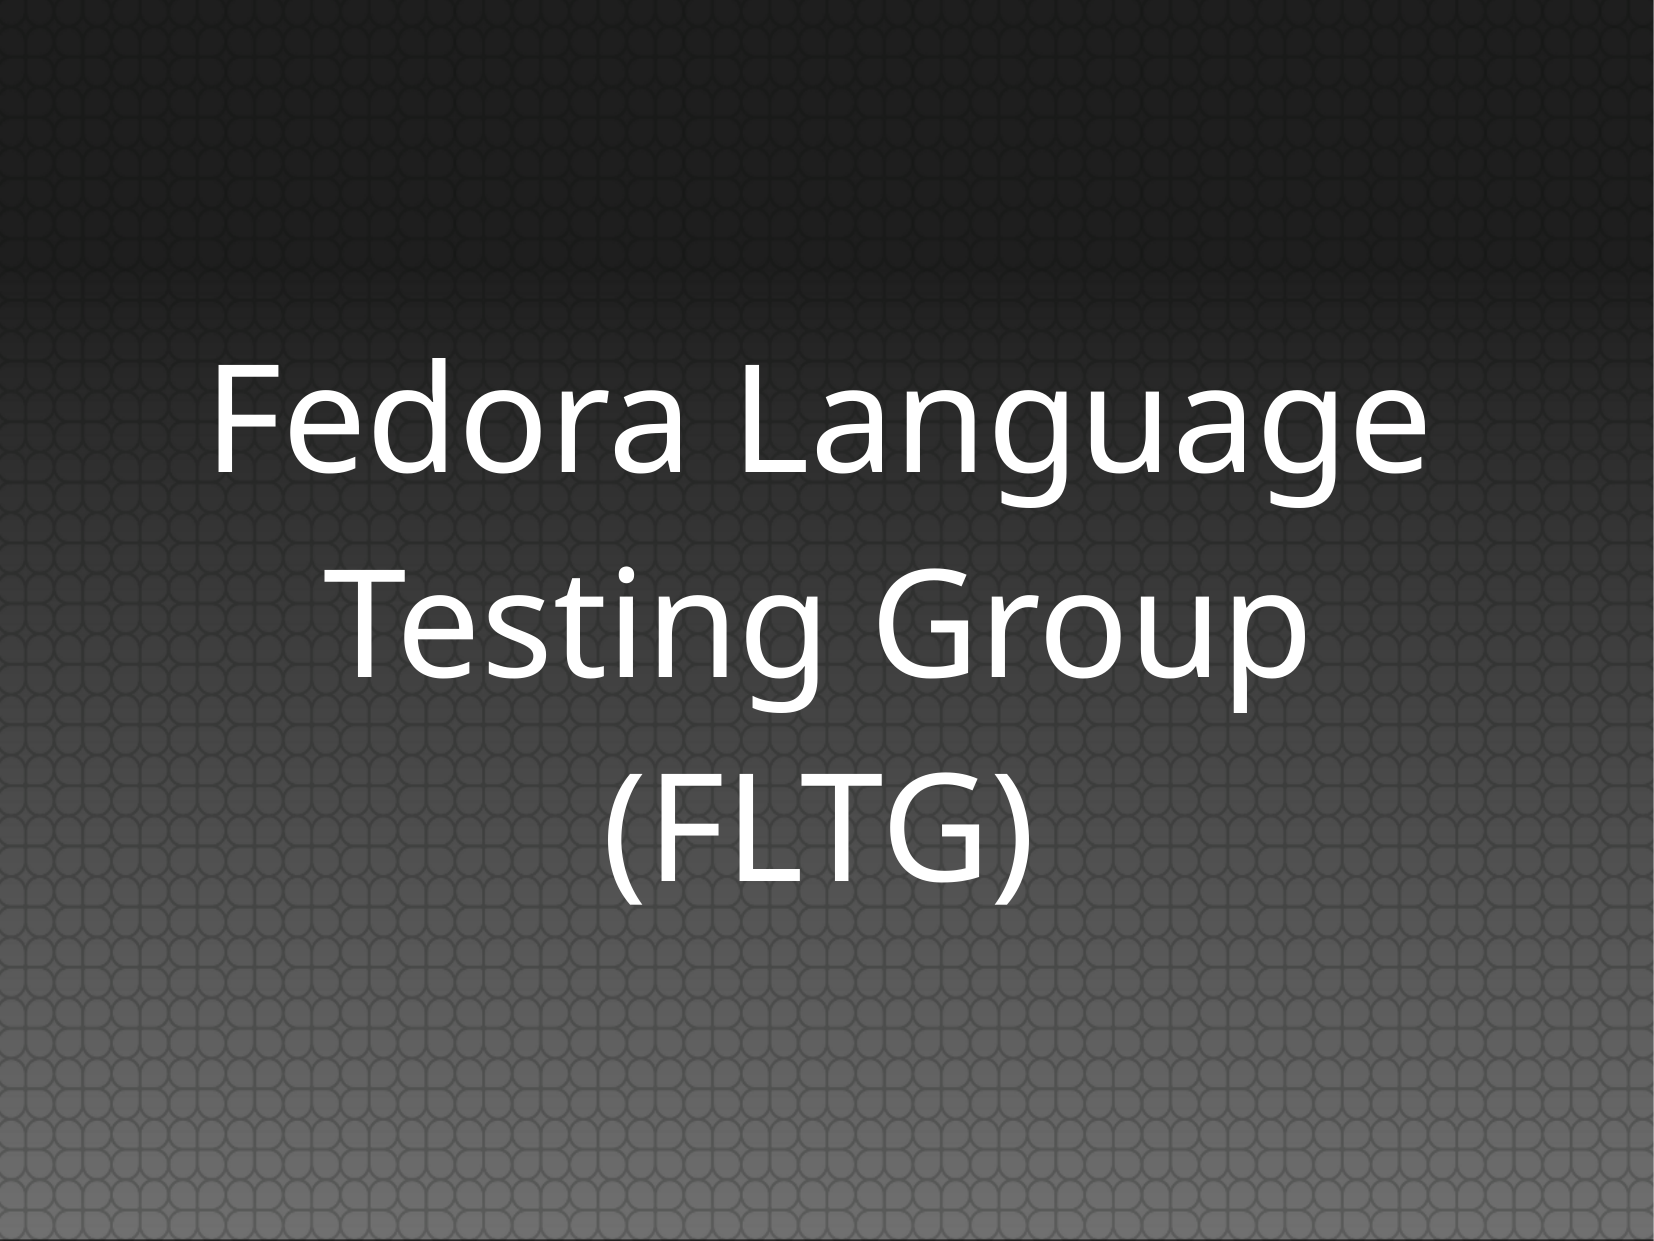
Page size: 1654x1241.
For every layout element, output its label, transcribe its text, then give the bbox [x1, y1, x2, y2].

picture [0, 0, 1654, 1241]
title Fedora Language Testing Group (FLTG) [75, 357, 1564, 881]
